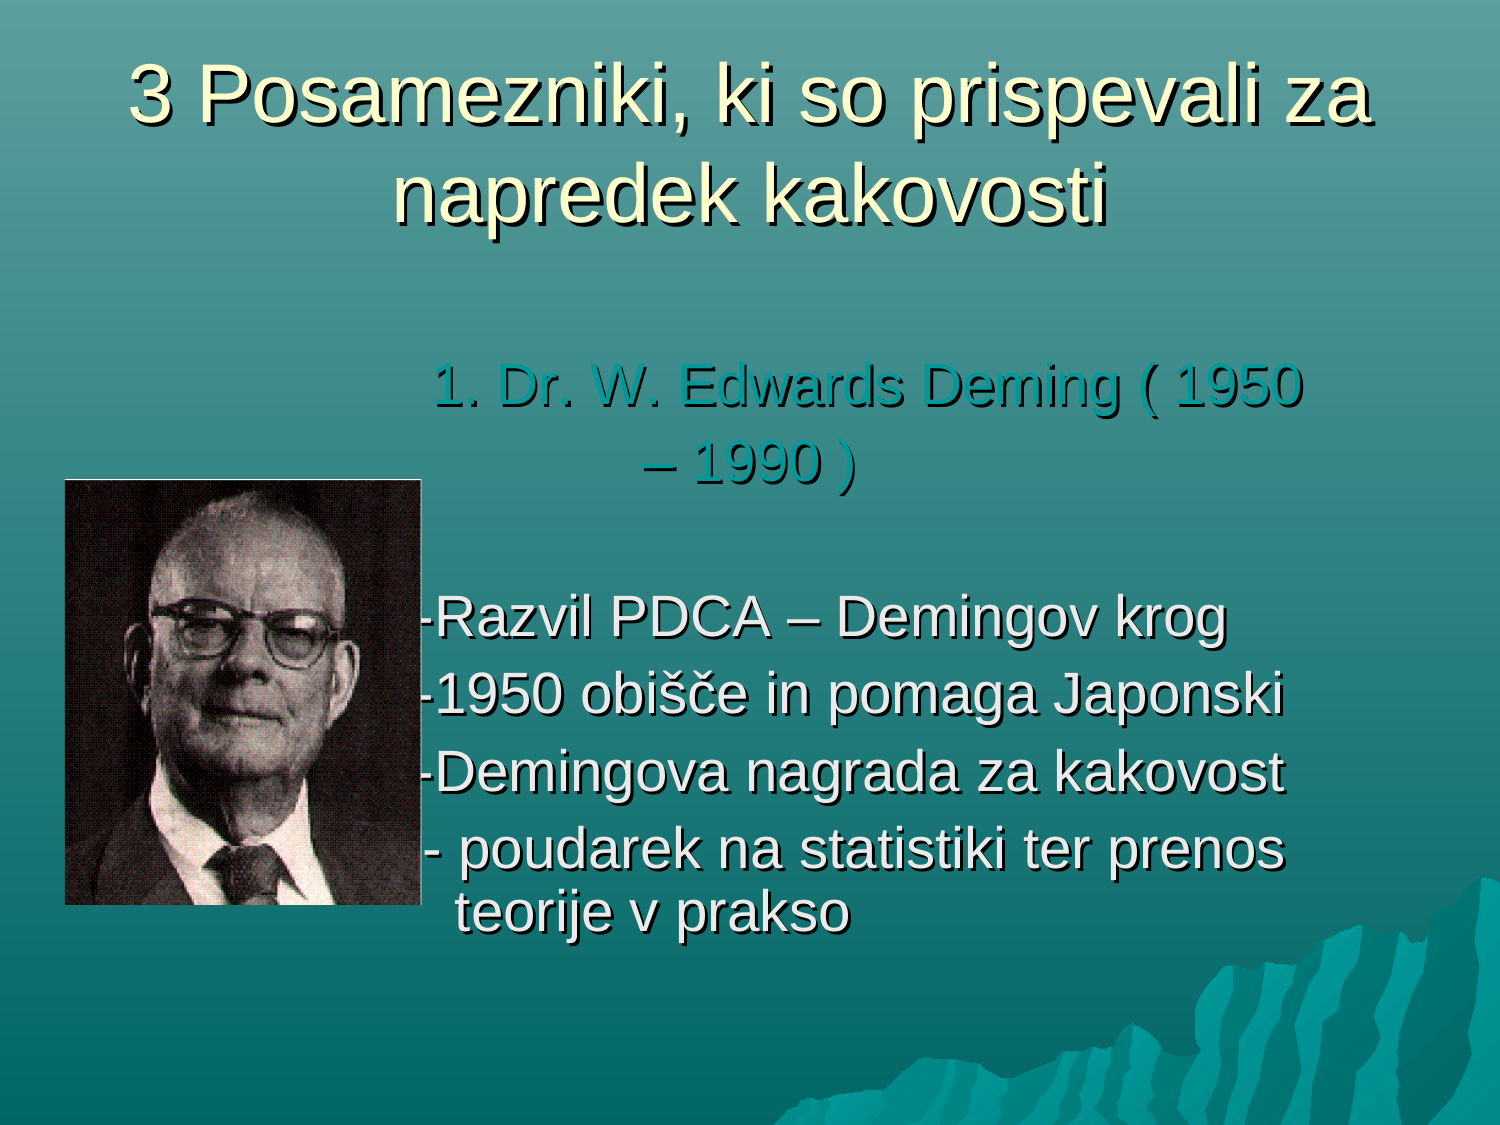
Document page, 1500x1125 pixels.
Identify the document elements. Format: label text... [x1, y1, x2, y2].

list 1. Dr. W. Edwards Deming ( 1950 – 1990 ) -Razvil PDCA – Demingov krog -1950 obišče in pomaga Japonski -Demingova nagrada za kakovost - poudarek na statistiki ter prenos teorije v prakso [75, 262, 1426, 1006]
title 3 Posamezniki, ki so prispevali za napredek kakovosti [75, 31, 1426, 247]
picture [64, 479, 422, 905]
